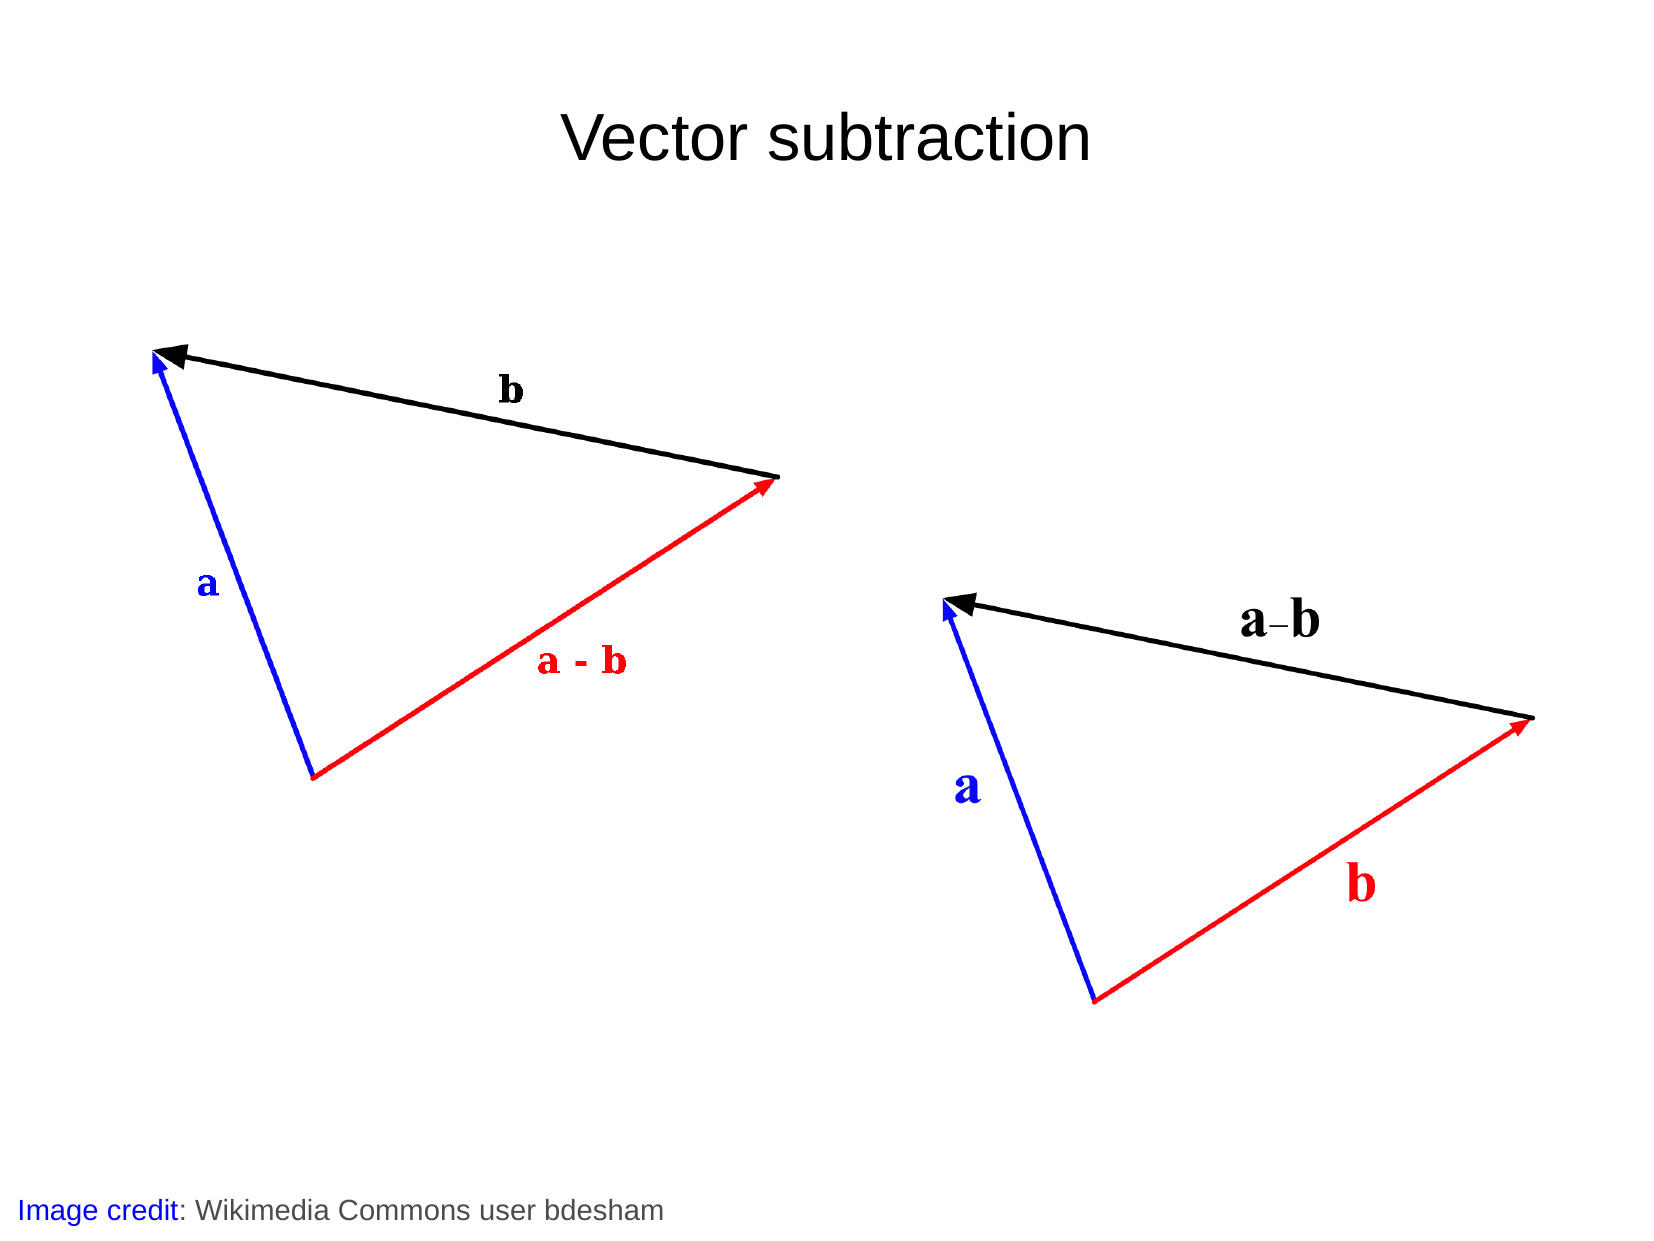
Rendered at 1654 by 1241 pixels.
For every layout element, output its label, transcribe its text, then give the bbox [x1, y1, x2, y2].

picture [935, 585, 1542, 1011]
text_box Image credit: Wikimedia Commons user bdesham [2, 1186, 1163, 1234]
picture [144, 336, 788, 788]
subtitle Vector subtraction [82, 49, 1571, 226]
